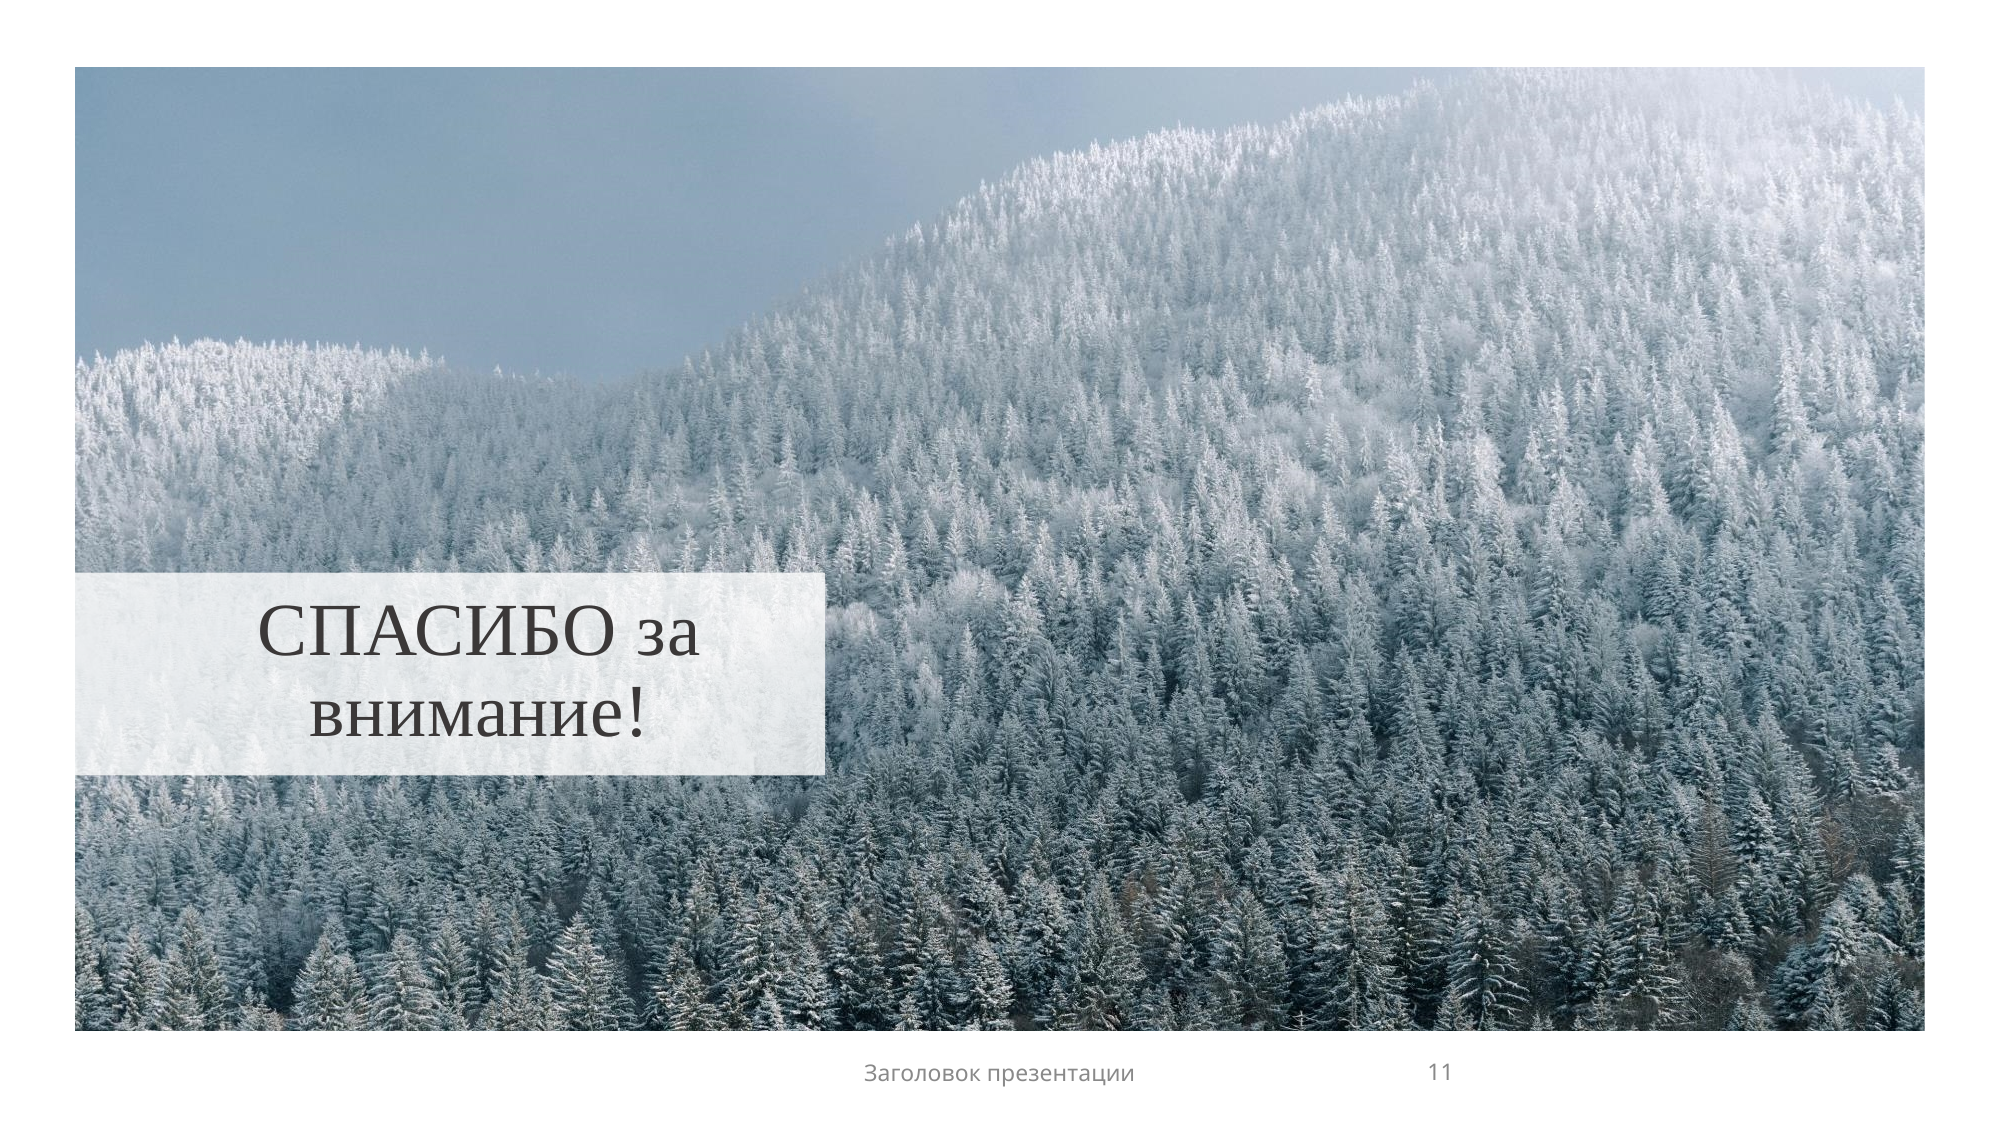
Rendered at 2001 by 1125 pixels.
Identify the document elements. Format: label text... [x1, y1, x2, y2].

text_box Заголовок презентации [662, 1042, 1338, 1103]
picture [75, 67, 1925, 1031]
title СПАСИБО за внимание! [75, 572, 826, 776]
text_box [1412, 1042, 1863, 1103]
